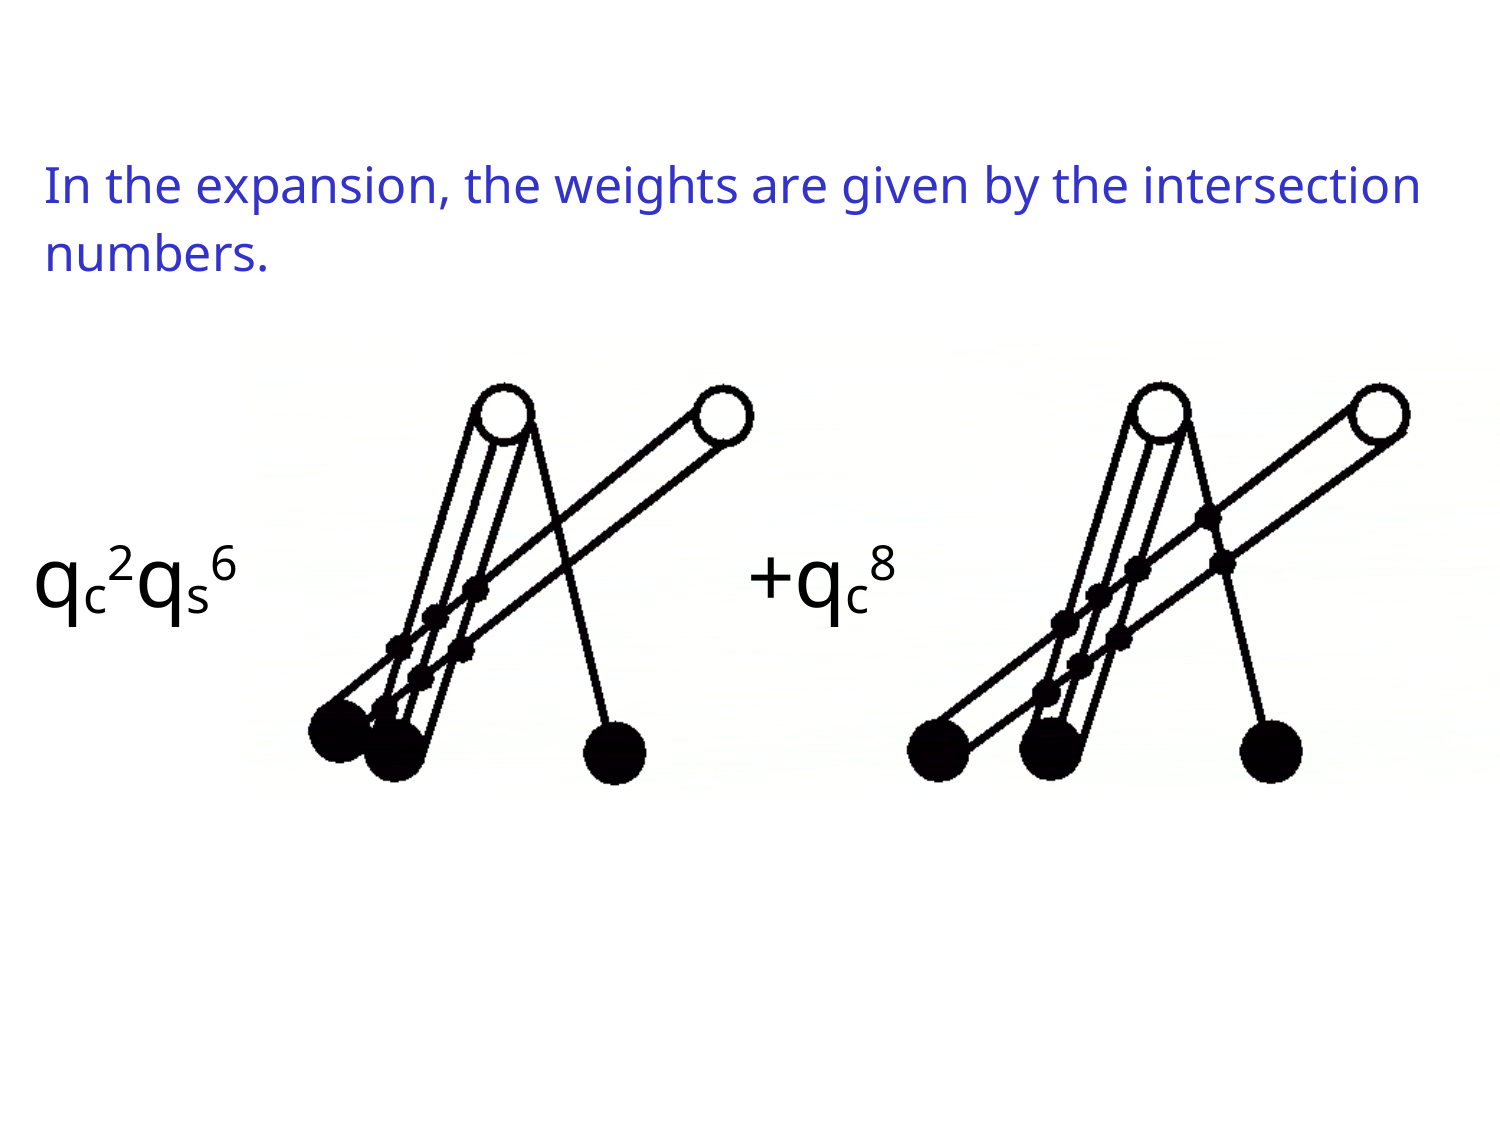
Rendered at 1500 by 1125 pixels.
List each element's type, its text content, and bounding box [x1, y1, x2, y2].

text_box +qc8 [732, 513, 939, 657]
picture [246, 341, 1500, 791]
text_box In the expansion, the weights are given by the intersection numbers. [29, 142, 1480, 278]
text_box qc2qs6 [17, 513, 246, 657]
